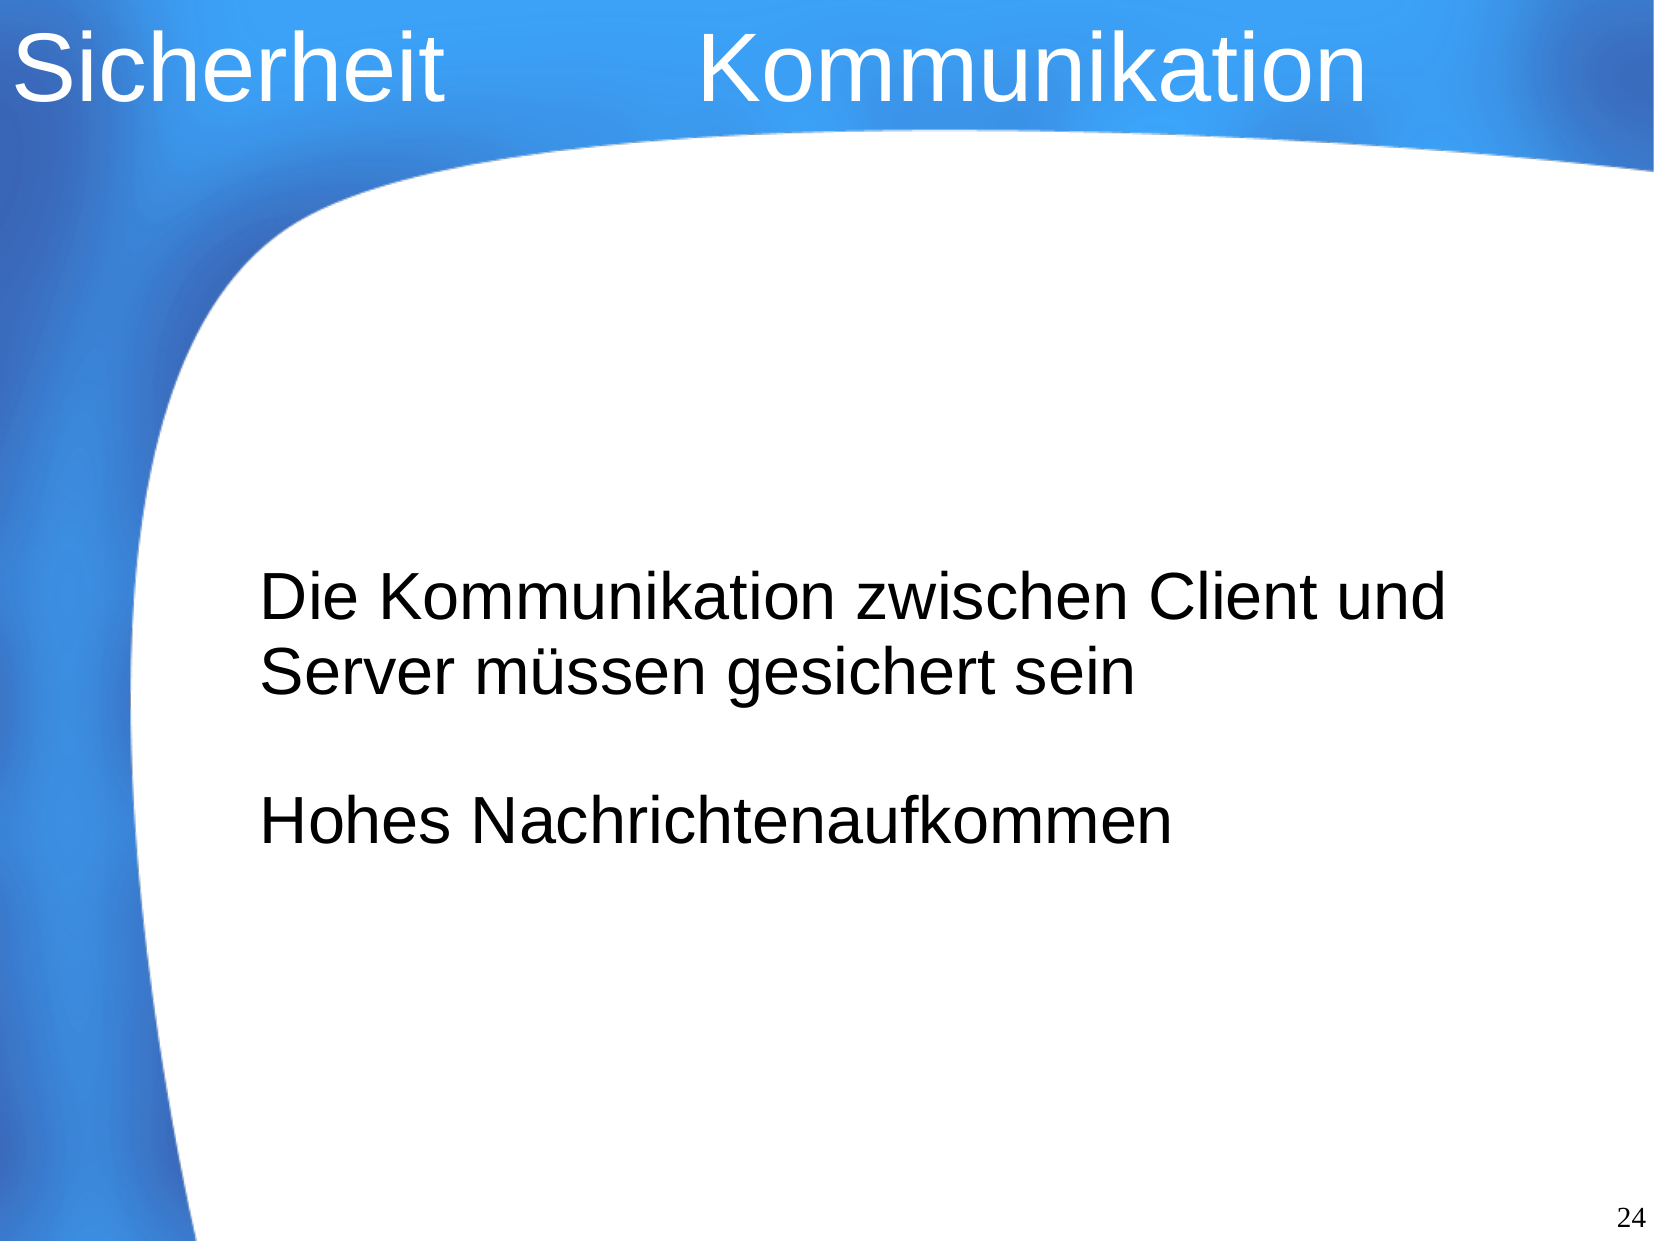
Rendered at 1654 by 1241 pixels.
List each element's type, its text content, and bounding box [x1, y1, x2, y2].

title Sicherheit [11, 0, 922, 177]
subtitle Die Kommunikation zwischen Client und Server müssen gesichert sein Hohes Nachrichtenaufkommen [259, 248, 1560, 1170]
title Kommunikation [922, 13, 1619, 123]
picture [0, 0, 1654, 1241]
